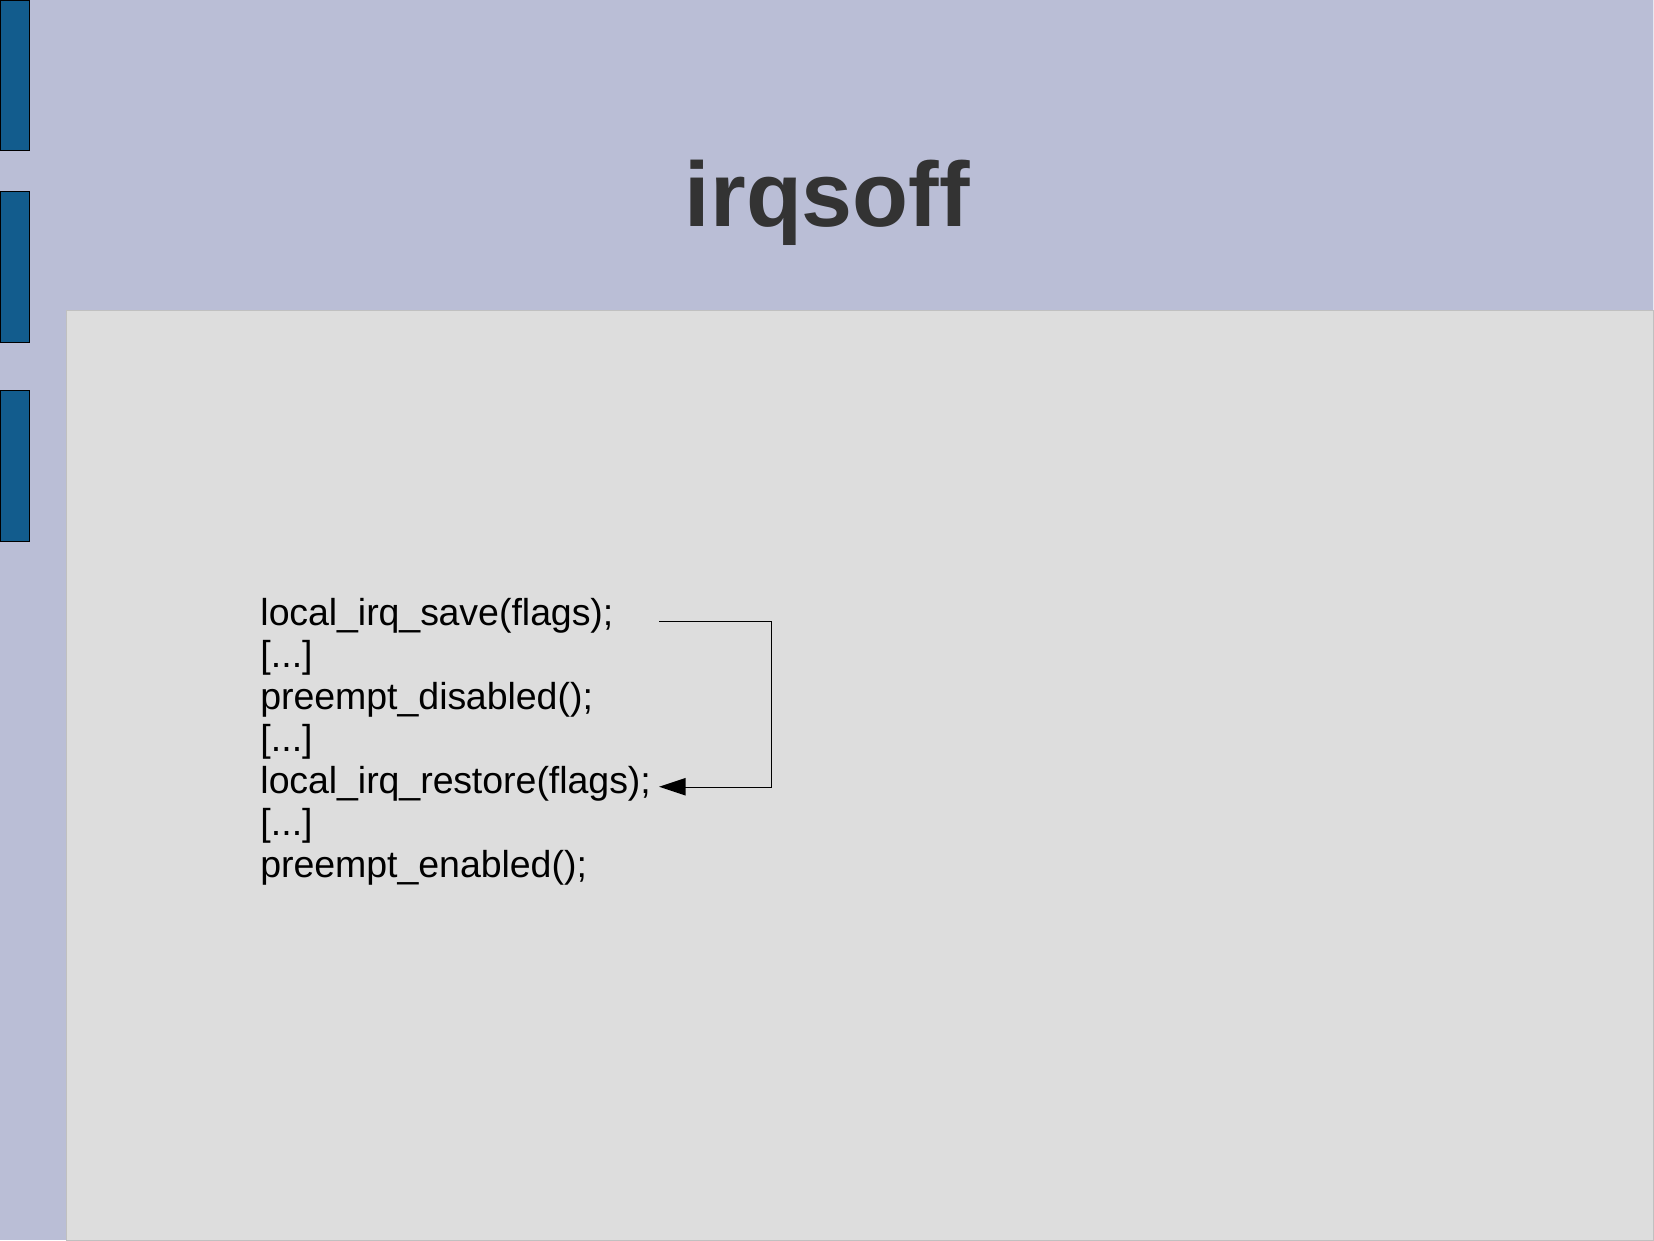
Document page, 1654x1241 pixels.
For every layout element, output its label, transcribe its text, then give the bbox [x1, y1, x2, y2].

chart [112, 375, 1525, 1157]
title irqsoff [121, 91, 1534, 299]
